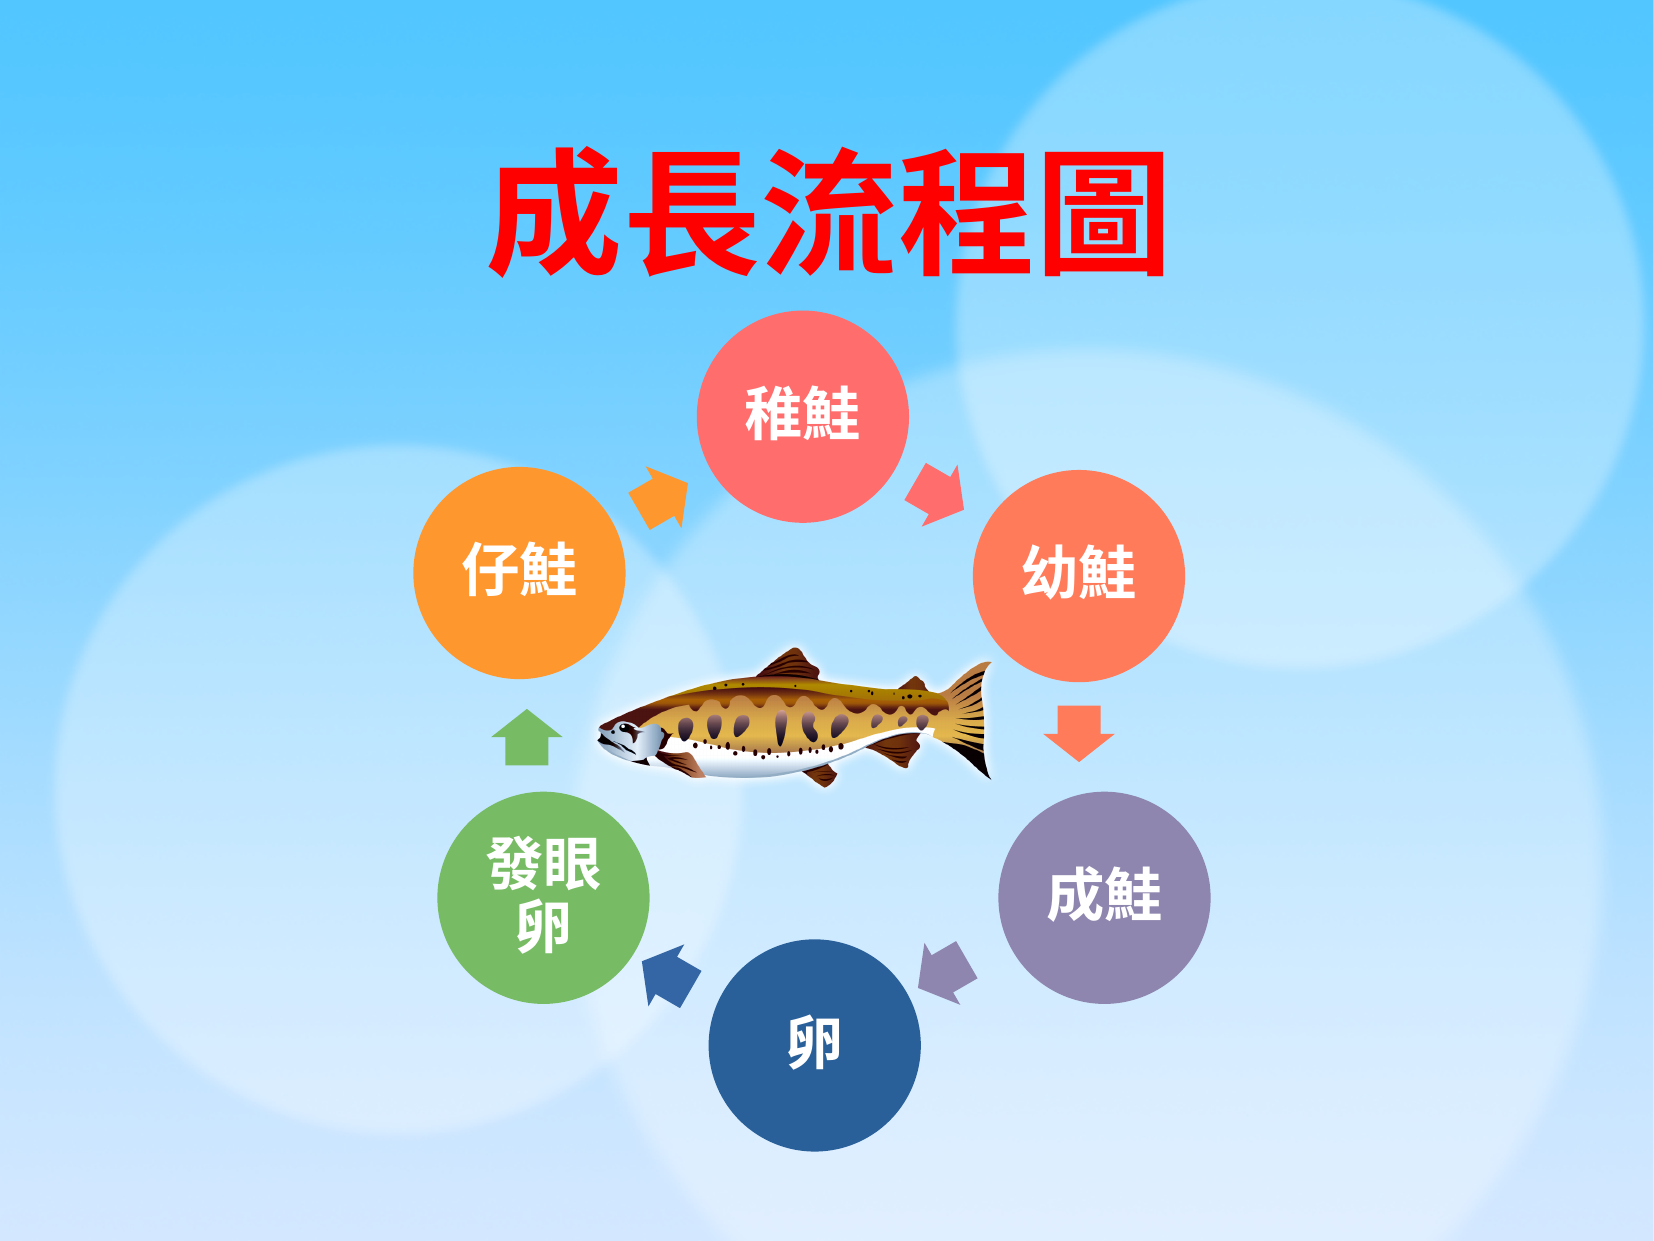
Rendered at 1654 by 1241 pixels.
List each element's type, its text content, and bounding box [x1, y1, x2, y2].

text_box [1043, 705, 1115, 763]
text_box 成鮭 [998, 791, 1211, 1004]
text_box 稚鮭 [696, 310, 910, 523]
text_box [641, 944, 702, 1009]
text_box [628, 466, 688, 530]
text_box 卵 [708, 939, 921, 1152]
picture [0, 0, 1654, 1241]
text_box 發眼卵 [437, 791, 650, 1004]
text_box 仔鮭 [413, 466, 626, 680]
text_box 幼鮭 [972, 469, 1186, 683]
text_box [917, 941, 978, 1005]
text_box 成長流程圖 [470, 119, 1189, 300]
text_box [904, 462, 965, 527]
text_box [491, 708, 563, 766]
